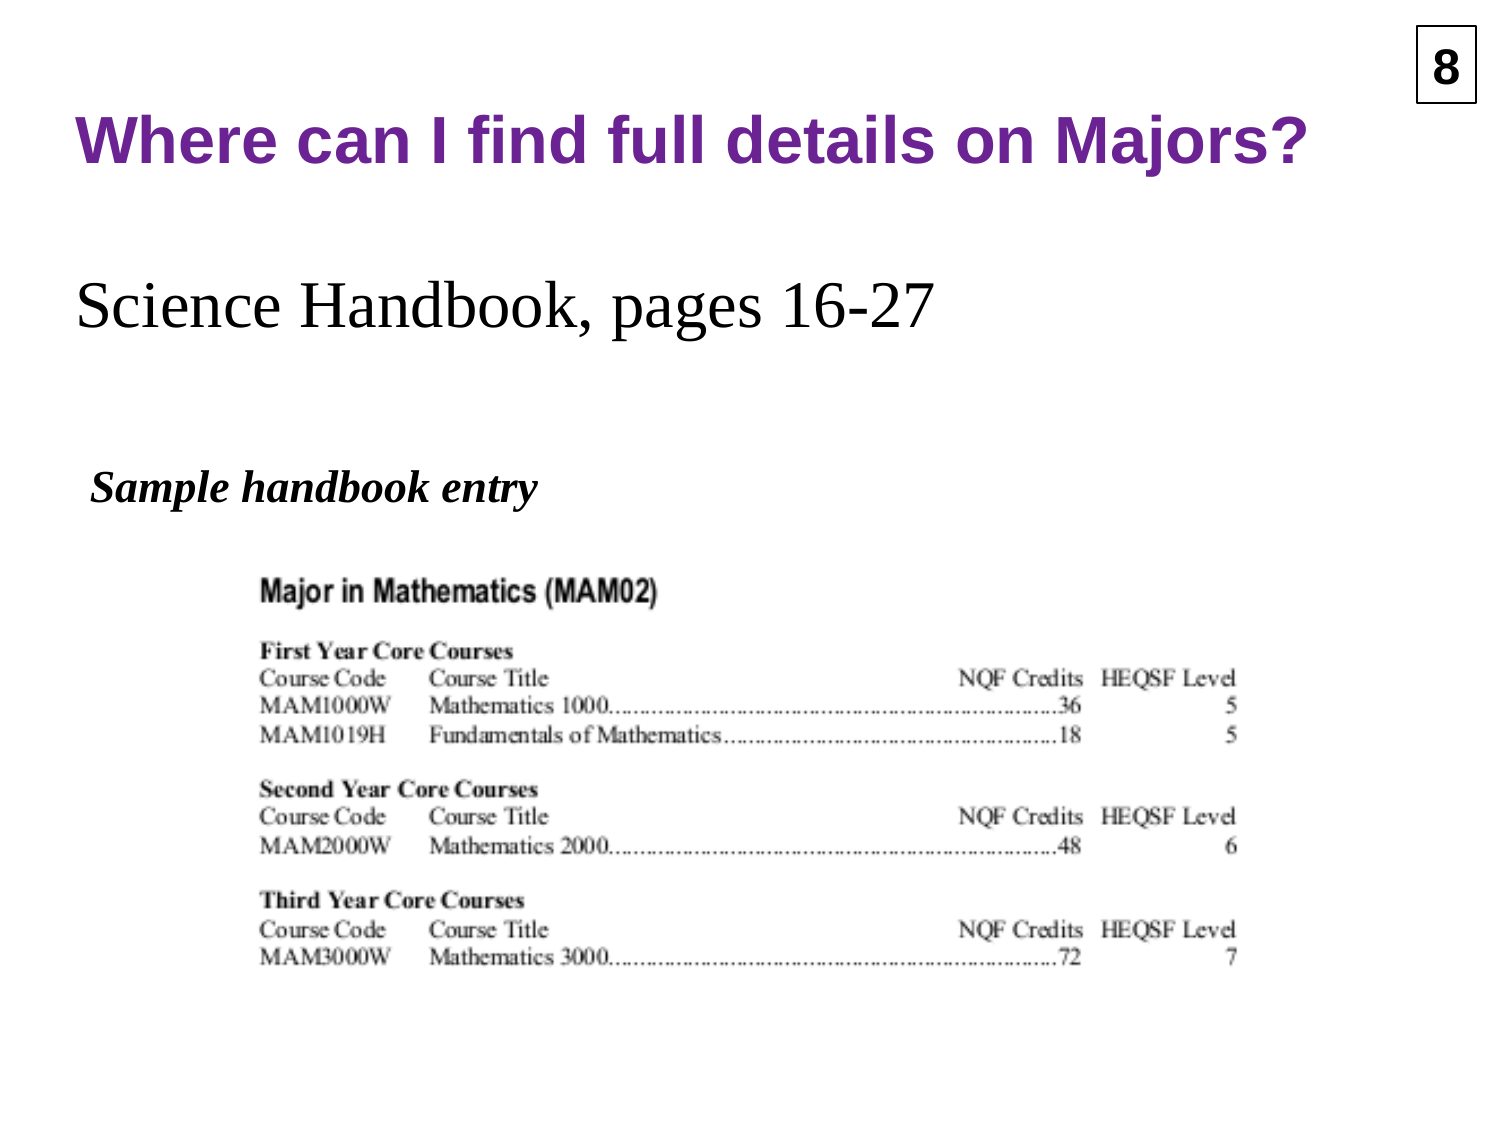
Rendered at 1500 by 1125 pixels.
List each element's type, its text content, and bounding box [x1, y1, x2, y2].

title Where can I find full details on Majors? [75, 44, 1426, 233]
text_box Sample handbook entry [75, 454, 760, 549]
text_box Science Handbook, pages 16-27 [75, 263, 1426, 916]
picture [251, 569, 1253, 979]
text_box 8 [1416, 26, 1477, 104]
